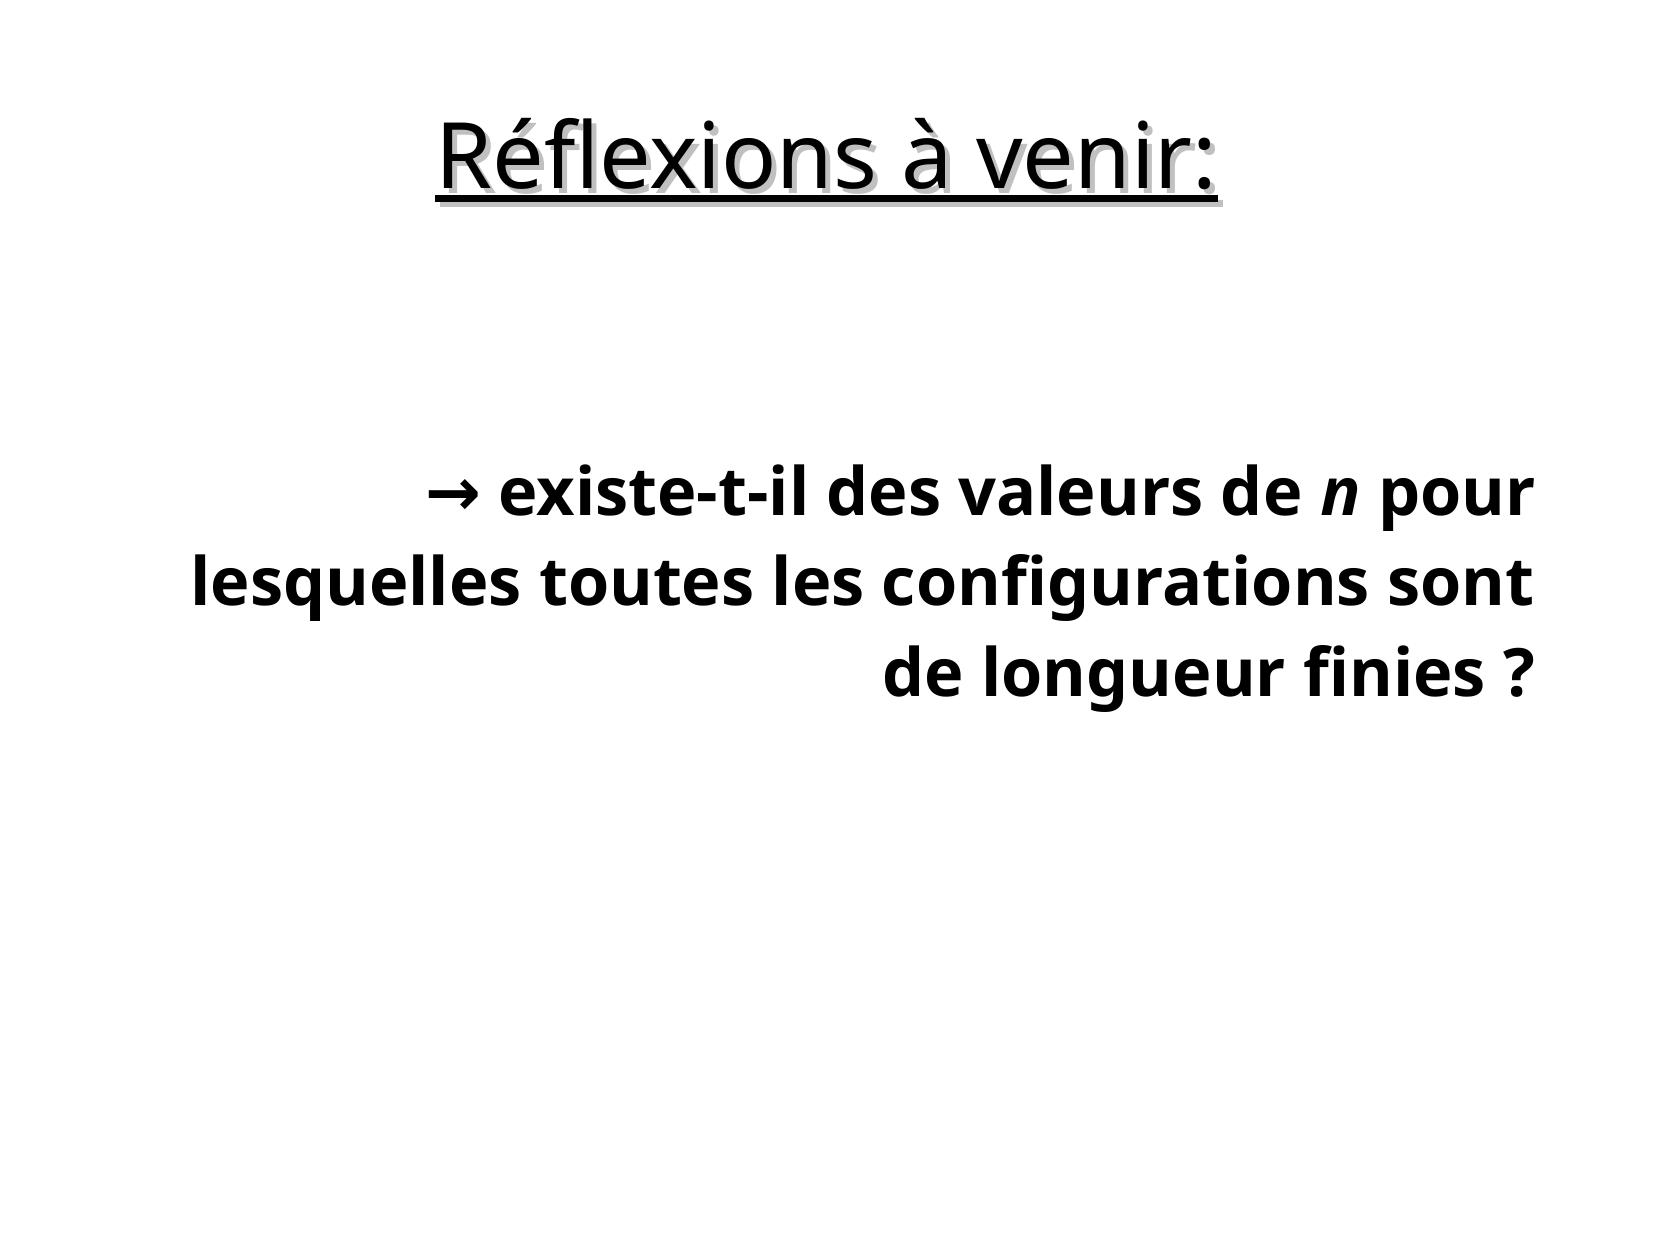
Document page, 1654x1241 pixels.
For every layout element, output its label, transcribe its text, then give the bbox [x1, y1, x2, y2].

list → existe-t-il des valeurs de n pour lesquelles toutes les configurations sont de longueur finies ? [118, 307, 1536, 1027]
title Réflexions à venir: [82, 49, 1571, 257]
